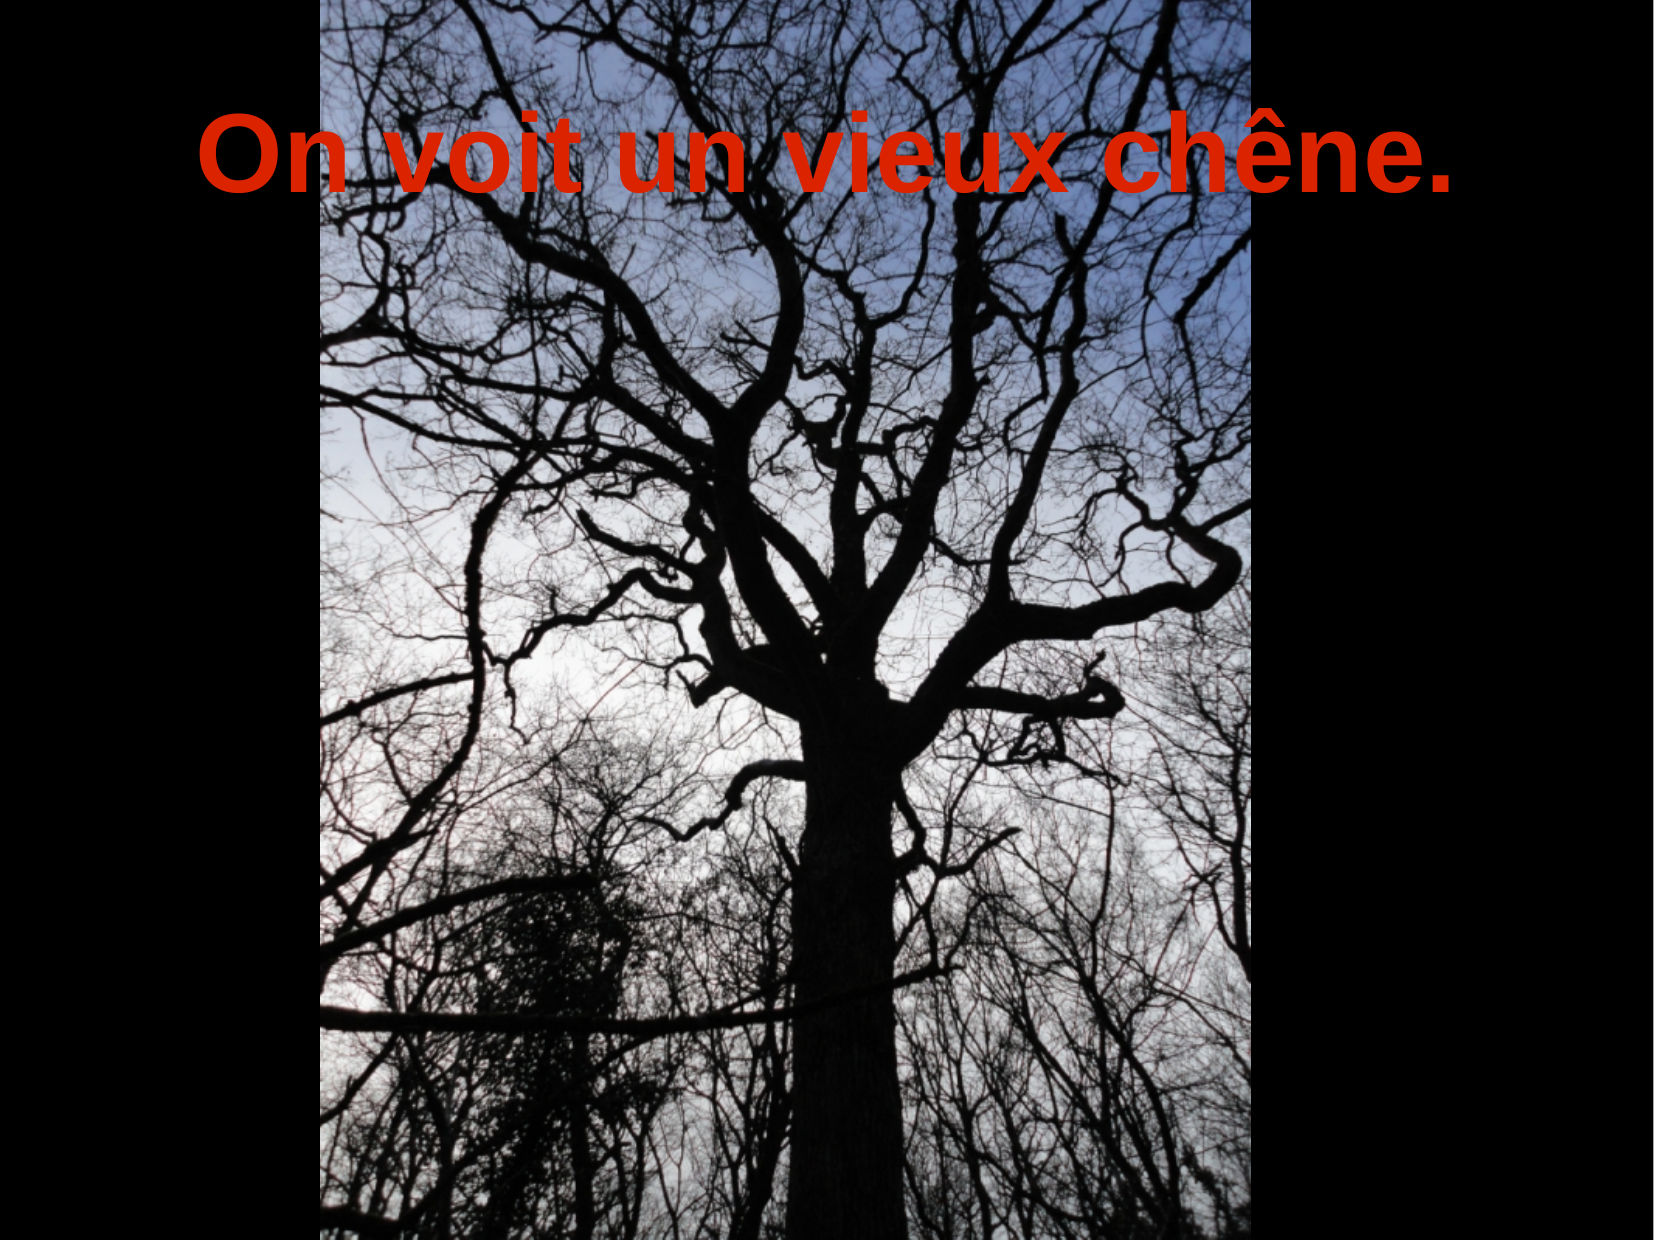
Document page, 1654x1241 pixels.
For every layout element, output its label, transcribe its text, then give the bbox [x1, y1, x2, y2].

picture [320, 0, 1251, 49]
picture [320, 257, 1251, 1240]
title On voit un vieux chêne. [82, 49, 1571, 257]
